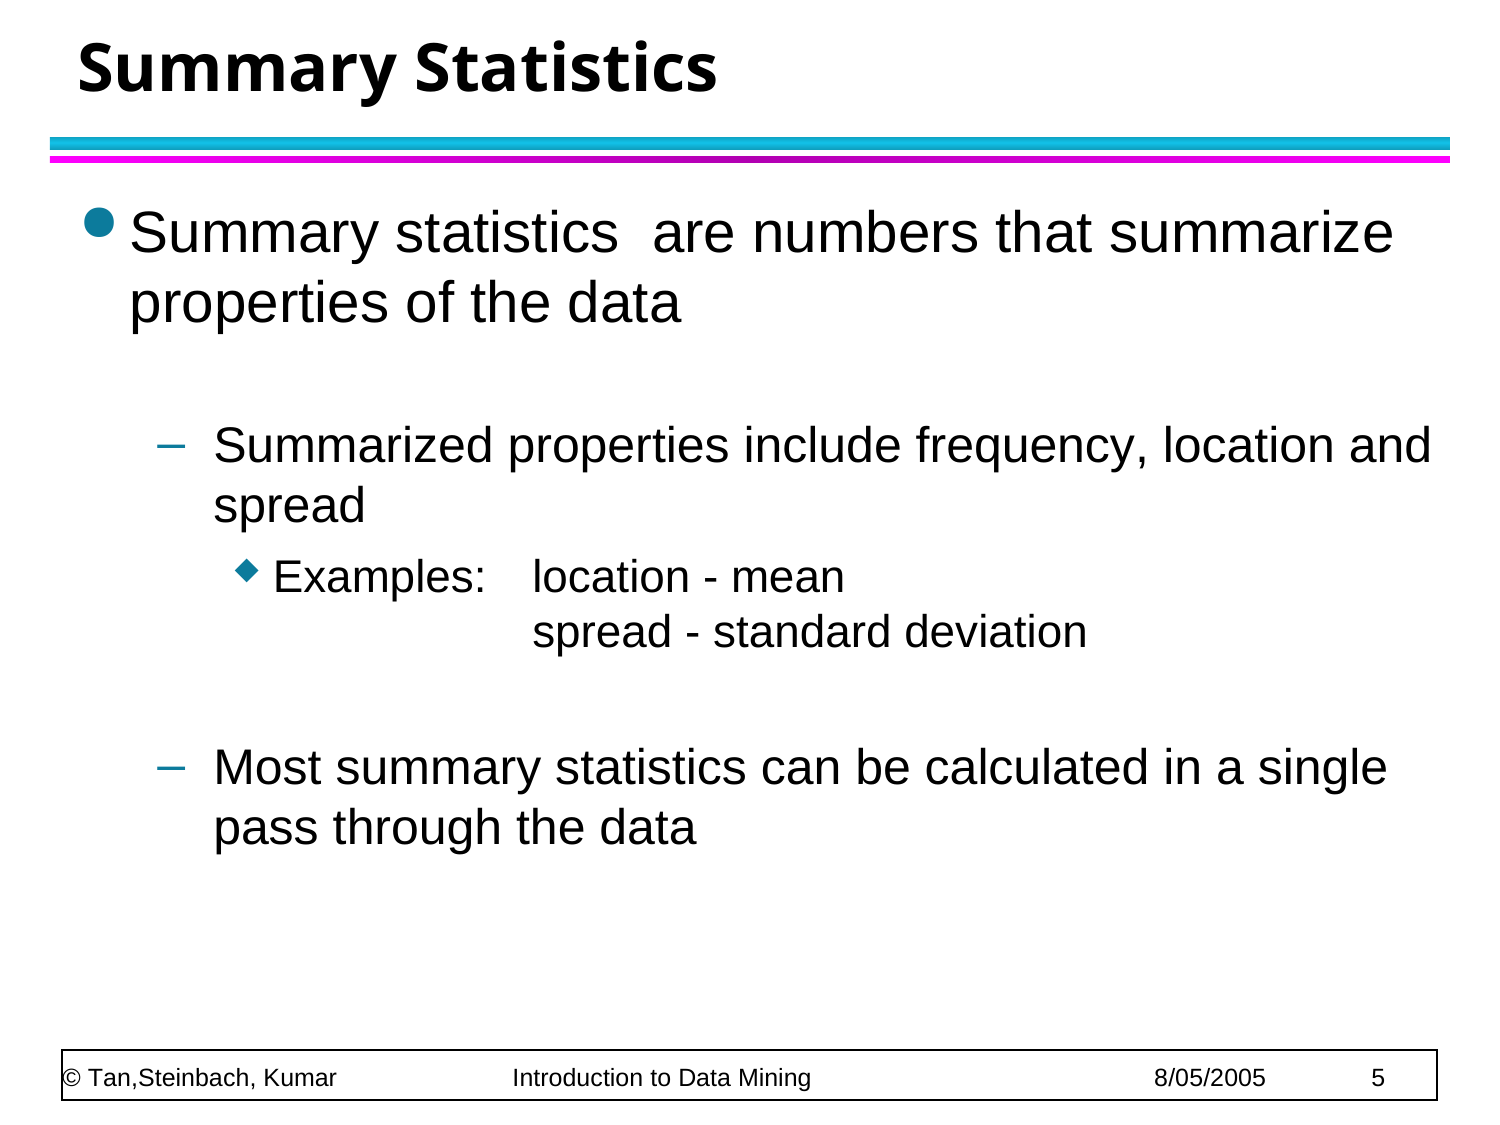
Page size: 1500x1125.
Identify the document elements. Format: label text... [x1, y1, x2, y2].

list Summary statistics are numbers that summarize properties of the data Summarized properties include frequency, location and spread Examples: location - mean spread - standard deviation Most summary statistics can be calculated in a single pass through the data [67, 187, 1450, 1038]
title Summary Statistics [62, 22, 1421, 113]
